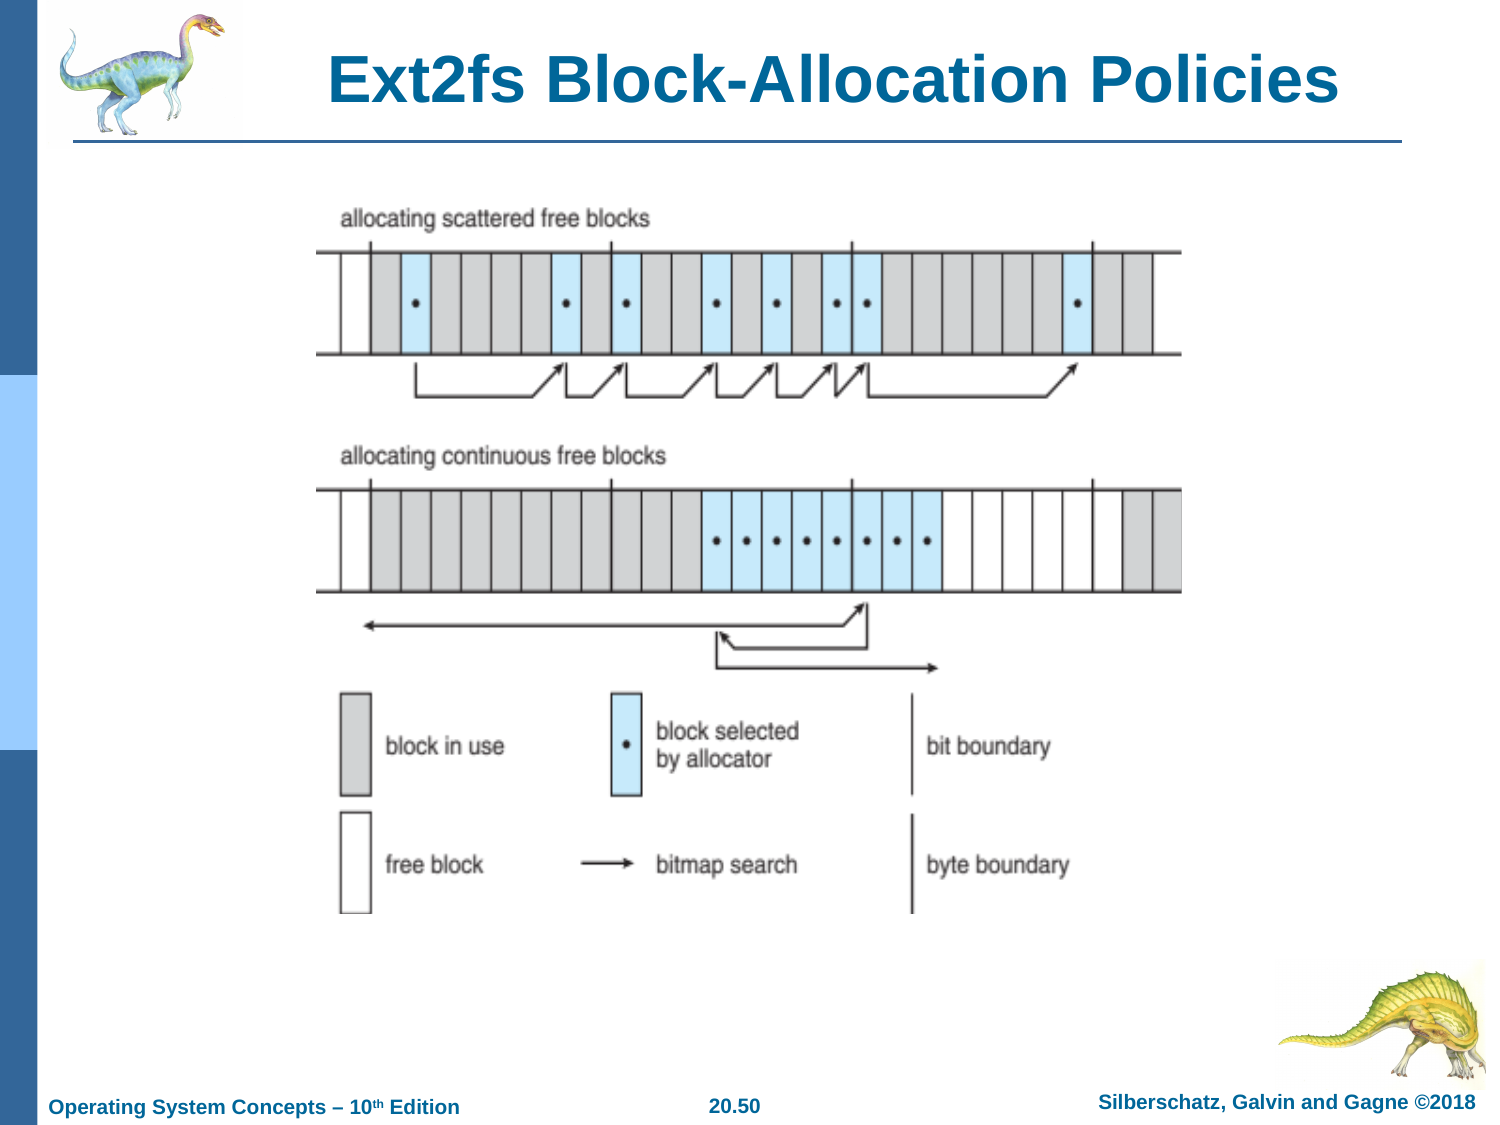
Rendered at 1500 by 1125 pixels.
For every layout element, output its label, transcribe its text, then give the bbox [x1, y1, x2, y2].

picture [316, 204, 1182, 914]
picture [46, 0, 243, 149]
picture [1415, 1094, 1423, 1099]
picture [1275, 959, 1486, 1090]
title Ext2fs Block-Allocation Policies [193, 28, 1476, 124]
